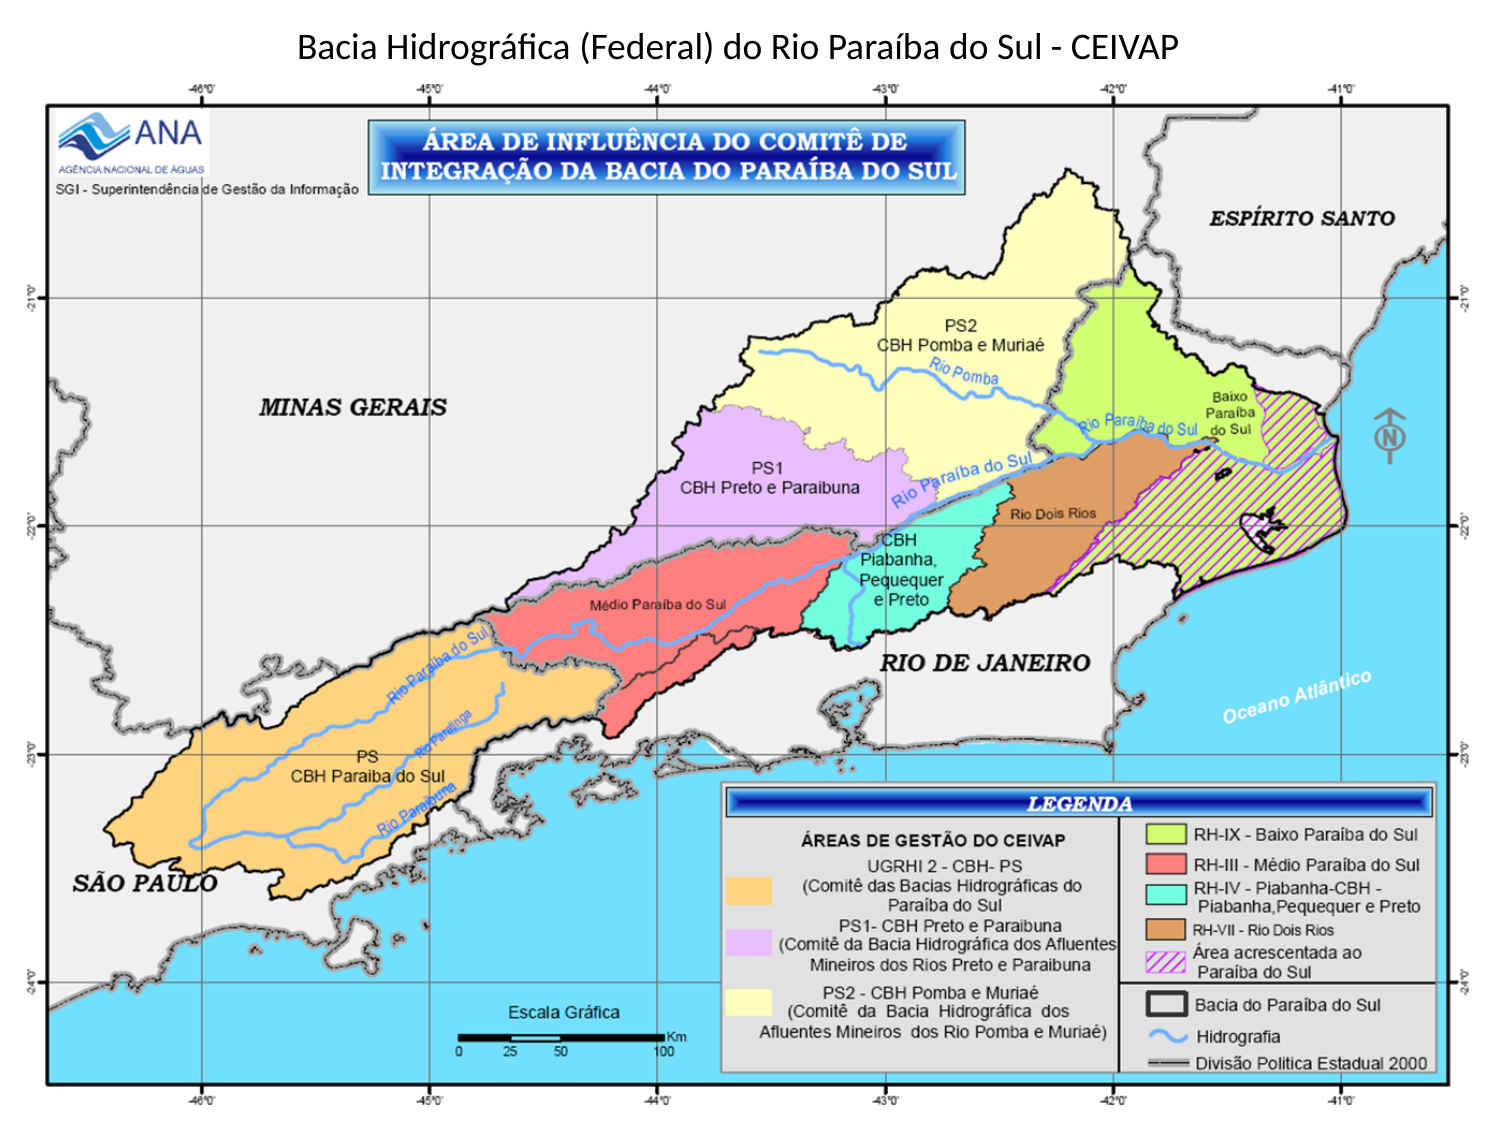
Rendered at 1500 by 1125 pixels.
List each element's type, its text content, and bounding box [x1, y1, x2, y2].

text_box Bacia Hidrográfica (Federal) do Rio Paraíba do Sul - CEIVAP [282, 14, 1195, 75]
picture [26, 82, 1472, 1106]
